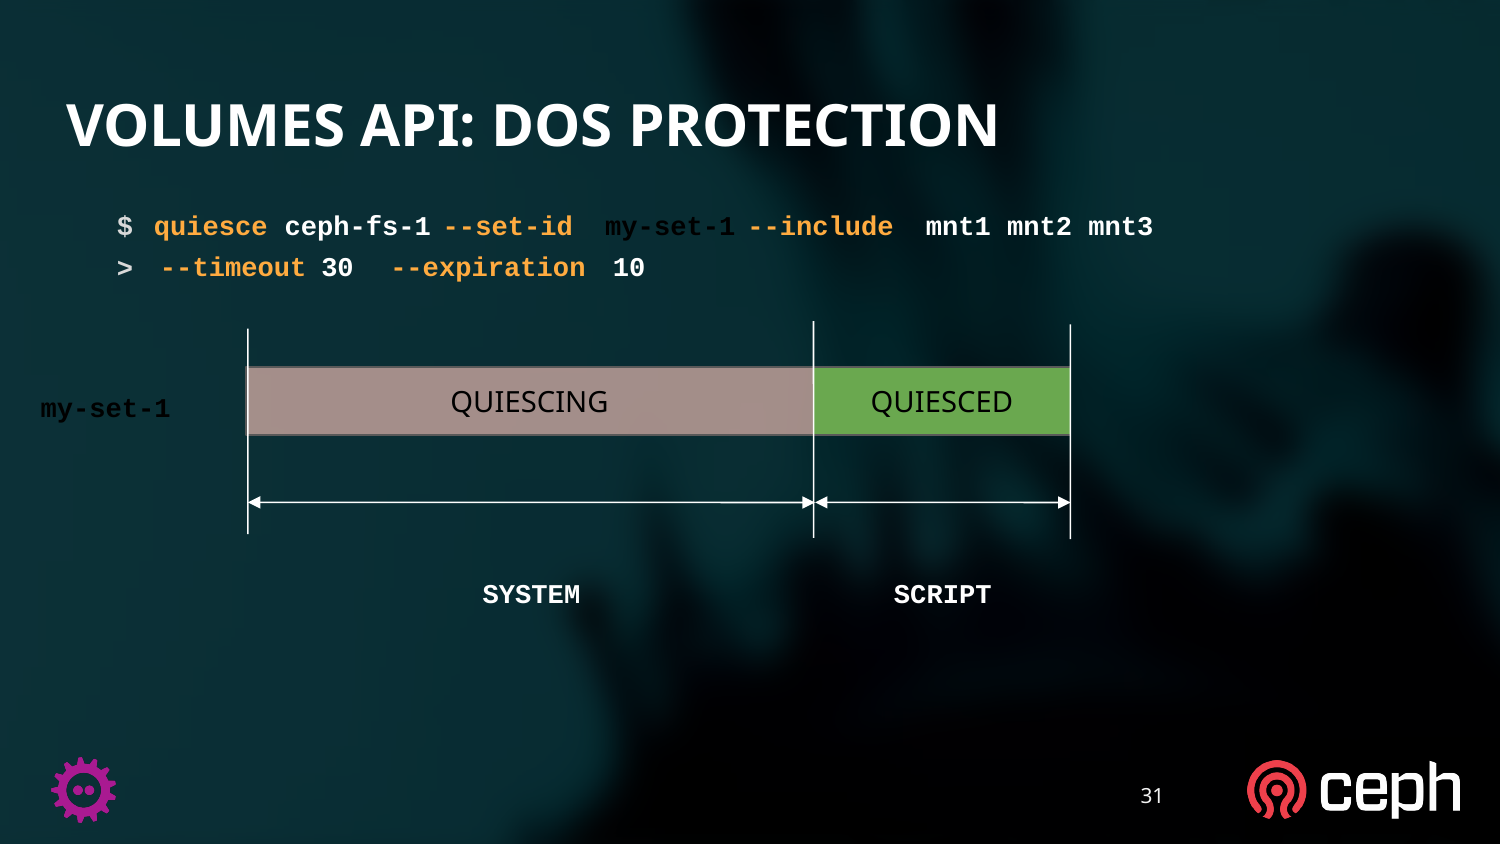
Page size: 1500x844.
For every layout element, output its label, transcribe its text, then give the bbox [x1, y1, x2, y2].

text_box $ [87, 188, 154, 230]
text_box QUIESCING [249, 367, 812, 435]
text_box --timeout [154, 238, 321, 288]
text_box my-set-1 [32, 379, 171, 430]
picture [0, 0, 1500, 844]
text_box mnt1 mnt2 mnt3 [925, 197, 1162, 247]
text_box SYSTEM [459, 565, 604, 615]
text_box quiesce [139, 197, 284, 238]
text_box --set-id my-set-1 [461, 197, 732, 247]
text_box QUIESCED [815, 367, 1069, 435]
text_box 30 [321, 238, 367, 288]
title VOLUMES API: DOS PROTECTION [51, 72, 1449, 167]
text_box SCRIPT [886, 565, 1000, 615]
text_box ceph-fs-1 [284, 197, 461, 247]
text_box > [87, 230, 154, 298]
text_box --include [732, 197, 909, 247]
text_box 10 [612, 238, 658, 288]
text_box --expiration [375, 238, 603, 288]
slide_number <number> [1089, 764, 1179, 829]
